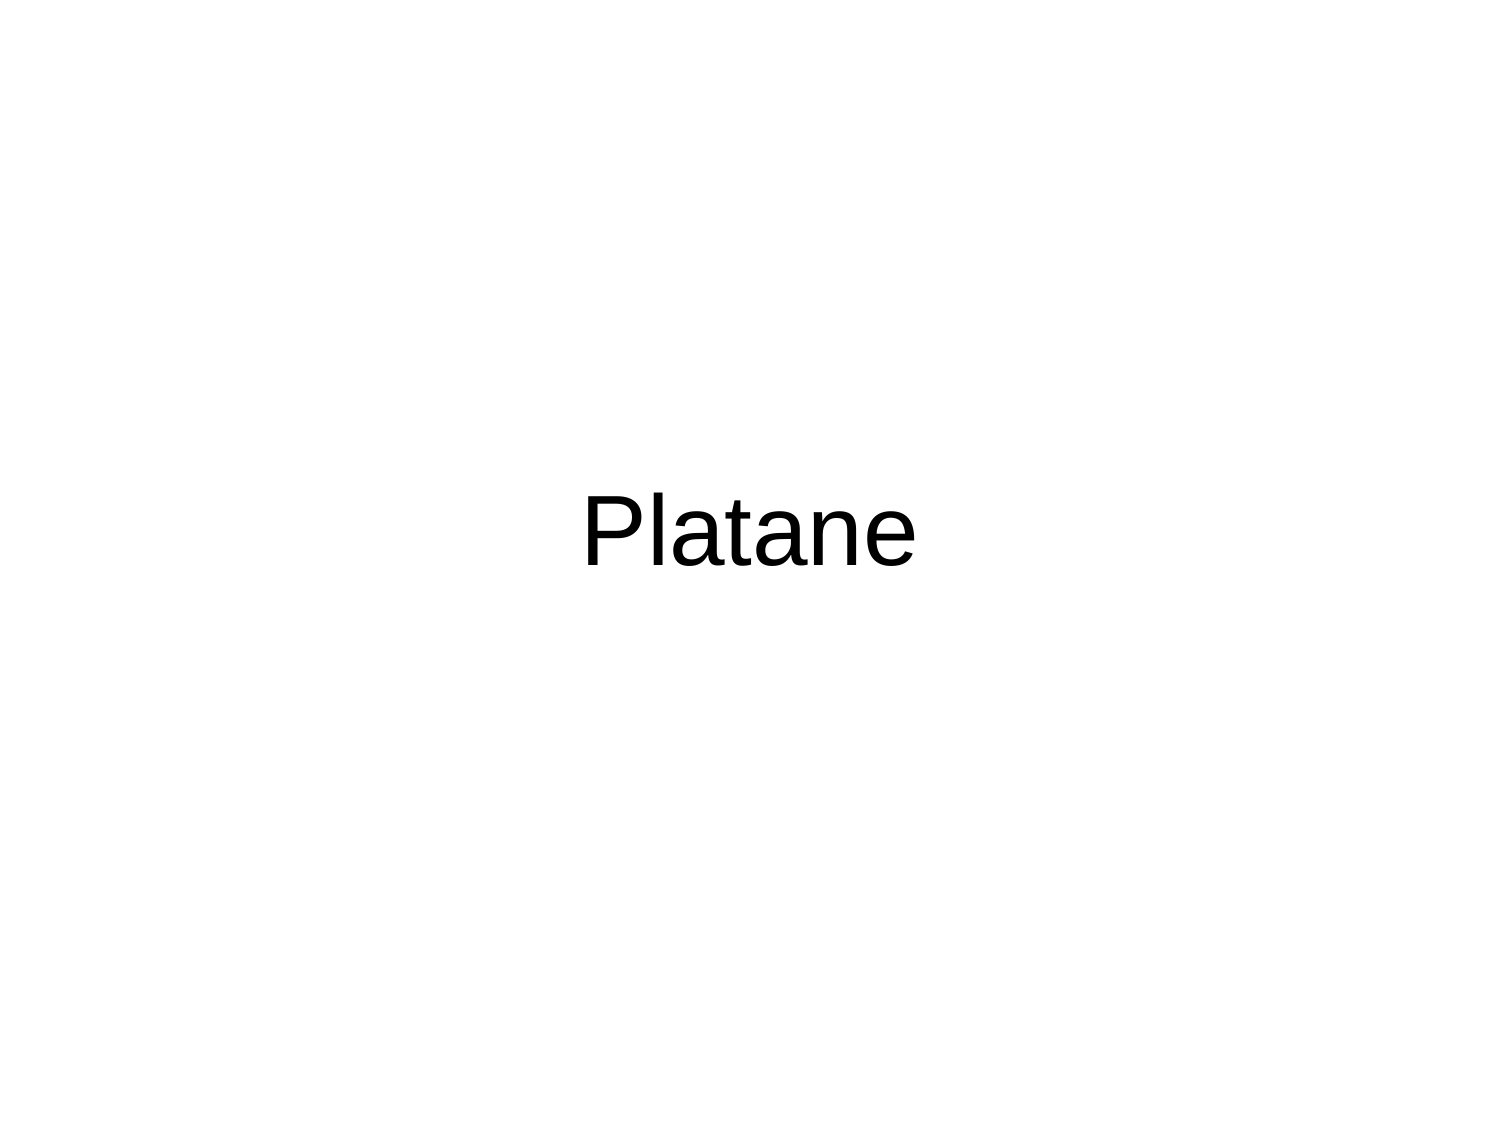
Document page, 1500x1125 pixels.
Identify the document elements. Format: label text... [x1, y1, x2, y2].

title Platane [112, 437, 1388, 625]
